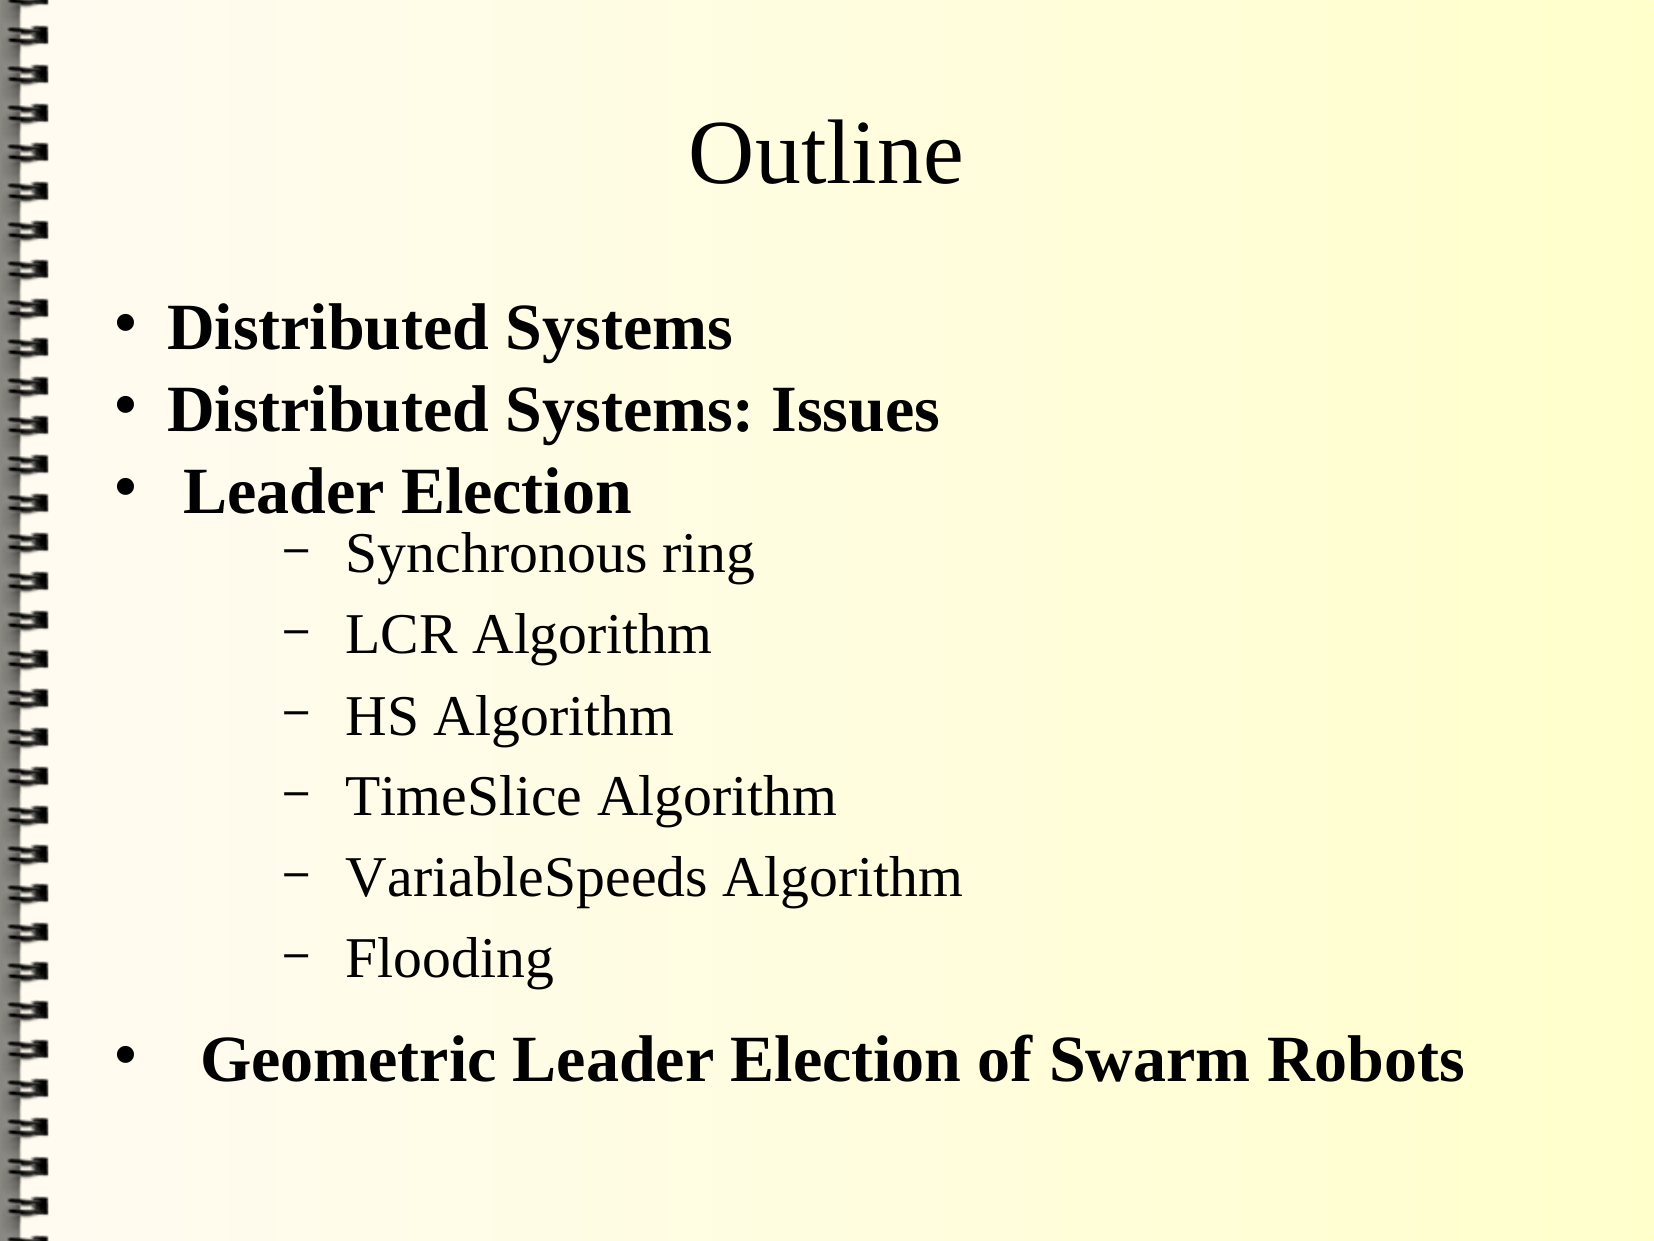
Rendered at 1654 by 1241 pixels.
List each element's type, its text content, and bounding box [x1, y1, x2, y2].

title Outline [82, 49, 1571, 257]
picture [0, 0, 1654, 1241]
list Distributed Systems Distributed Systems: Issues Leader Election Synchronous ring LCR Algorithm HS Algorithm TimeSlice Algorithm VariableSpeeds Algorithm Flooding Geometric Leader Election of Swarm Robots [82, 289, 1571, 1108]
